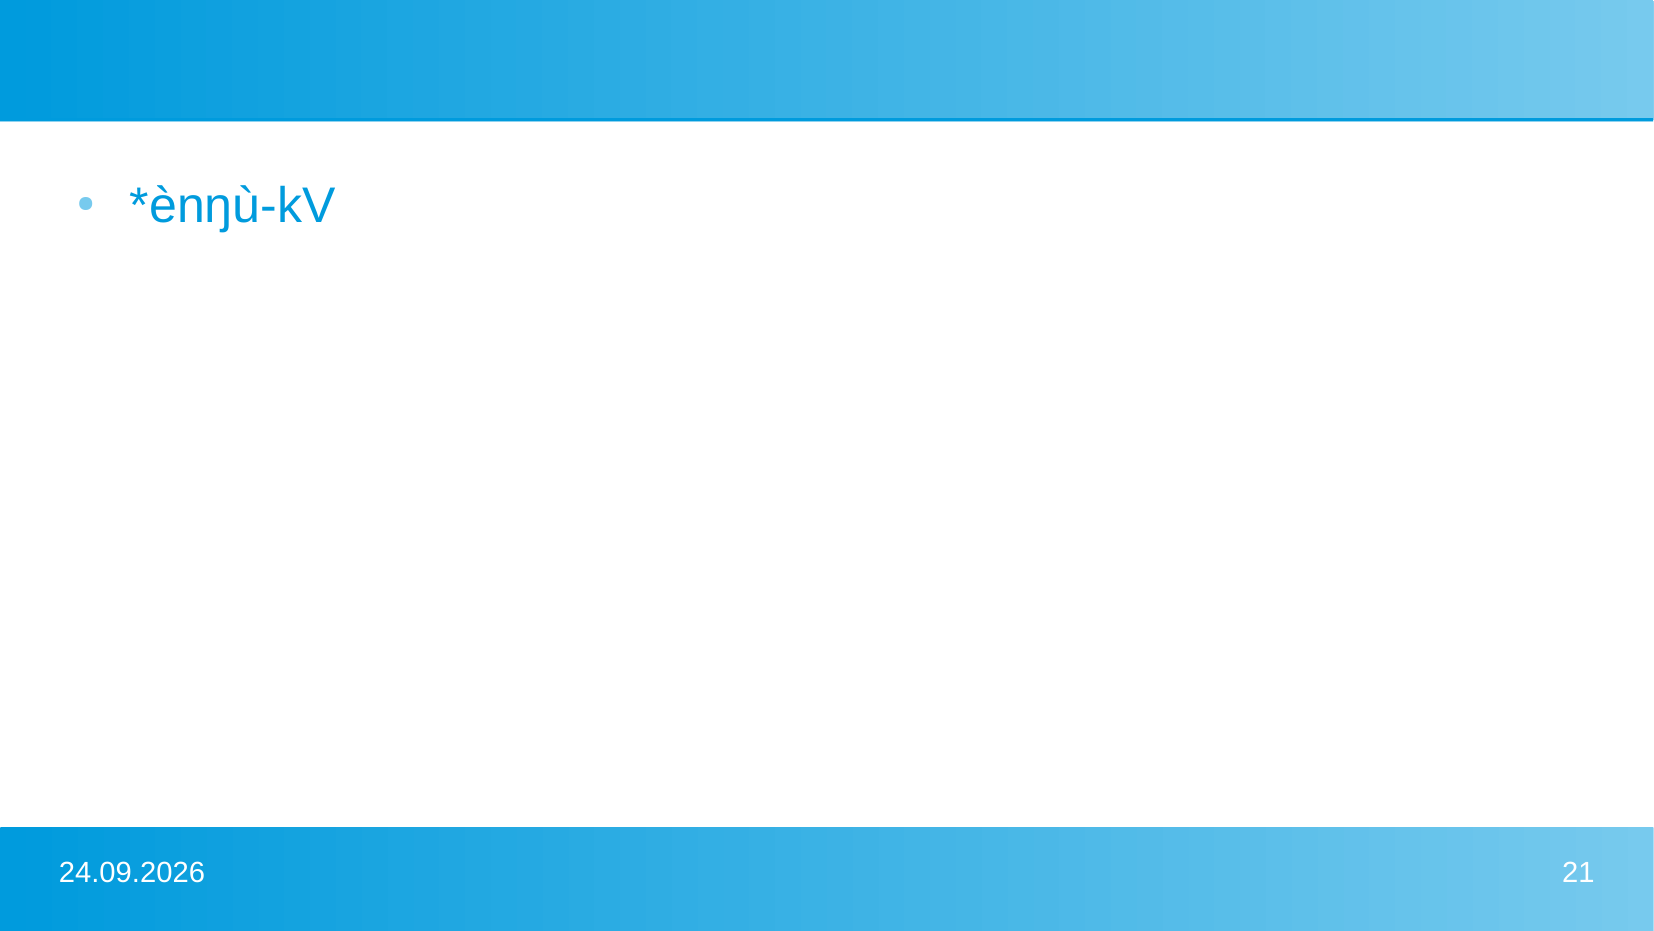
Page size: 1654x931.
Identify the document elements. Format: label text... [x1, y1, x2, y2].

list *ènŋù-kV [59, 177, 1595, 768]
